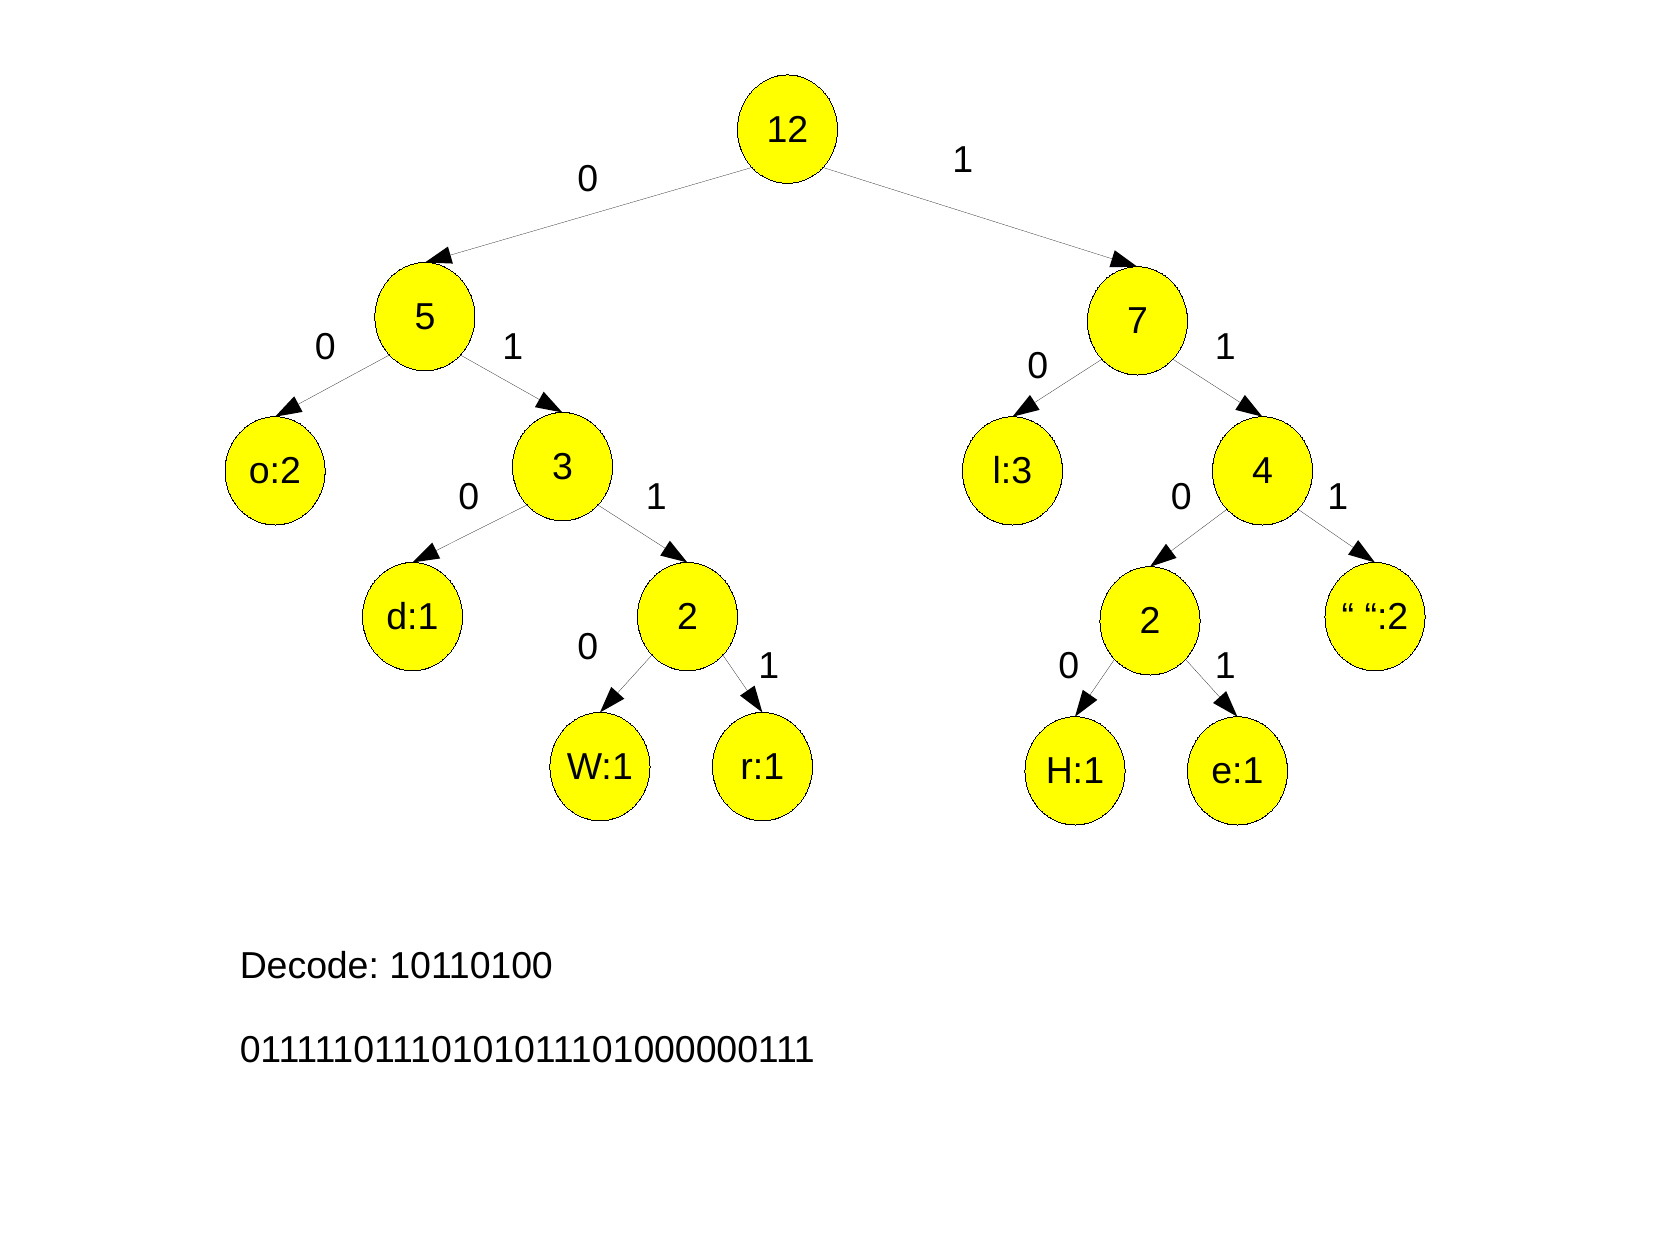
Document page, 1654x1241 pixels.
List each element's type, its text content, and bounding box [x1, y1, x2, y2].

text_box 0 [300, 318, 344, 375]
text_box 0 [1012, 337, 1057, 395]
text_box d:1 [362, 562, 463, 671]
text_box 1 [1312, 468, 1357, 525]
text_box Decode: 10110100 01111101110101011101000000111 [225, 937, 1276, 1079]
text_box e:1 [1187, 716, 1288, 826]
text_box 1 [1200, 637, 1244, 695]
text_box 1 [487, 318, 532, 375]
text_box 0 [562, 150, 607, 207]
text_box 4 [1212, 416, 1313, 526]
text_box 12 [737, 74, 838, 184]
text_box 0 [562, 618, 607, 675]
text_box r:1 [712, 712, 813, 821]
text_box 5 [374, 262, 475, 371]
text_box 2 [637, 562, 738, 671]
text_box 0 [1043, 637, 1088, 695]
text_box 1 [937, 130, 982, 188]
text_box o:2 [225, 416, 326, 526]
text_box 3 [512, 412, 613, 521]
text_box l:3 [962, 416, 1063, 526]
text_box 1 [1200, 318, 1244, 375]
text_box 2 [1099, 566, 1201, 676]
text_box H:1 [1024, 716, 1126, 826]
text_box 0 [1156, 468, 1201, 525]
text_box 0 [443, 468, 488, 525]
text_box 1 [743, 637, 788, 695]
text_box “ “:2 [1324, 562, 1426, 671]
text_box 7 [1087, 266, 1188, 376]
text_box 1 [631, 468, 676, 525]
text_box W:1 [549, 712, 651, 821]
